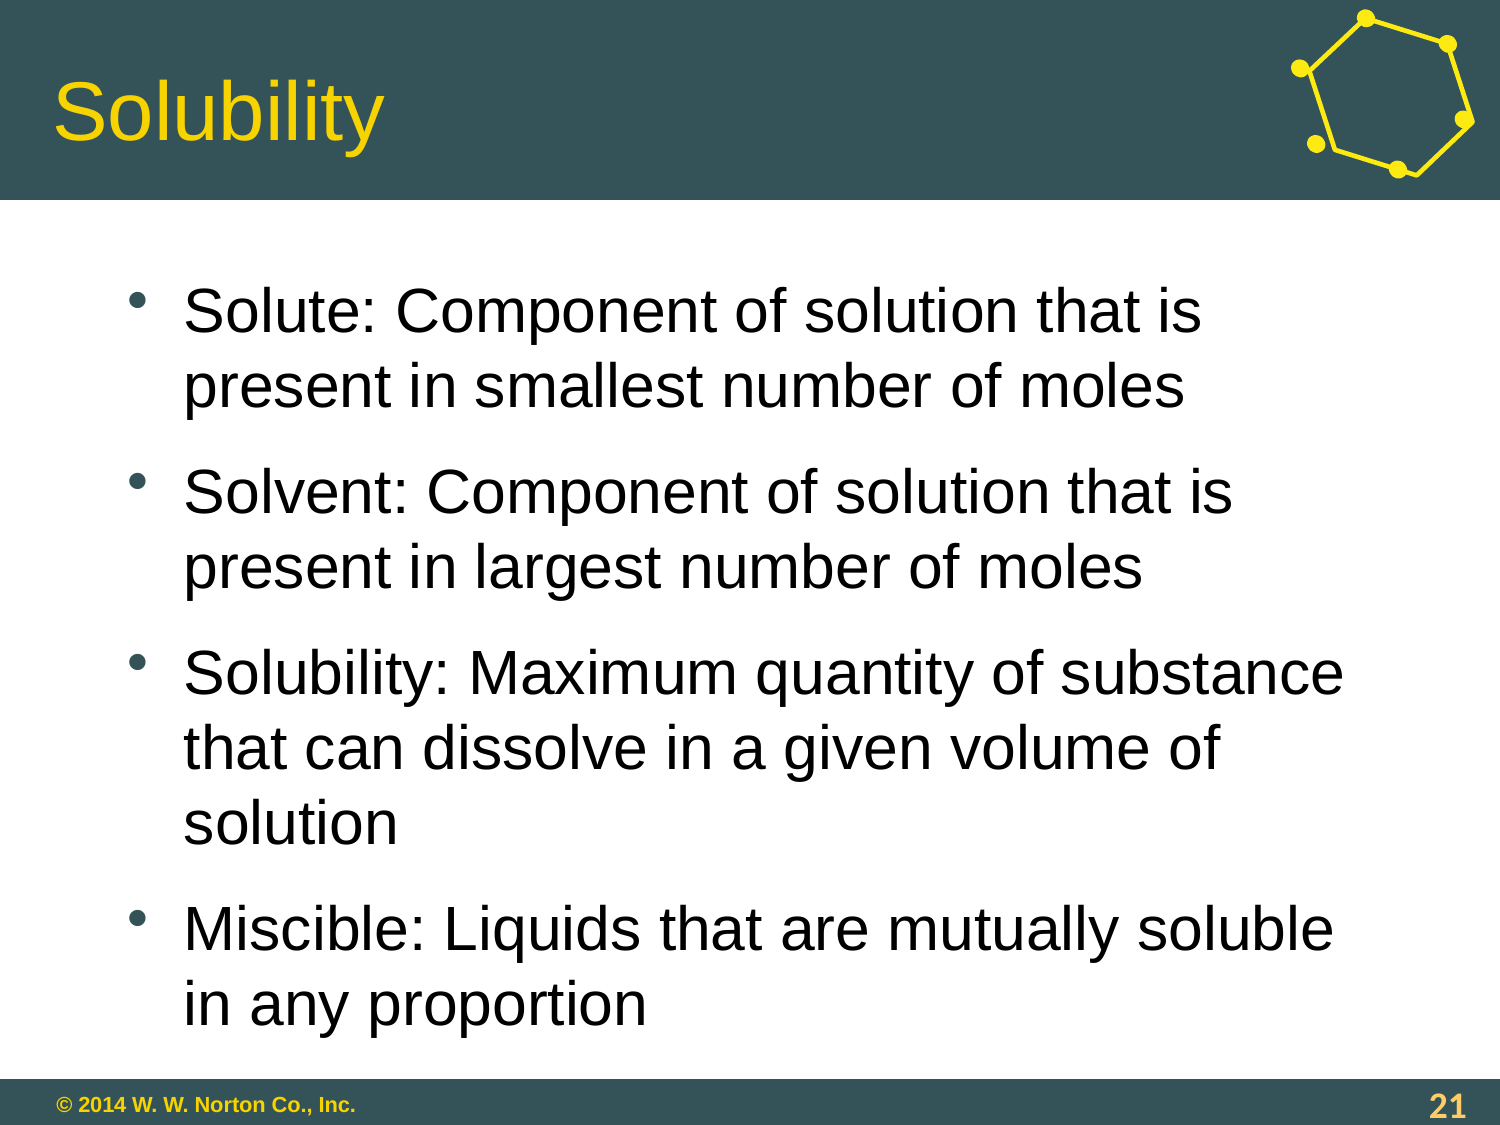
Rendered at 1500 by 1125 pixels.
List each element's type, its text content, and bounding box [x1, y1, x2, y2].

list Solute: Component of solution that is present in smallest number of moles Solvent: Component of solution that is present in largest number of moles Solubility: Maximum quantity of substance that can dissolve in a given volume of solution Miscible: Liquids that are mutually soluble in any proportion [112, 262, 1388, 1038]
title Solubility [37, 19, 1118, 195]
slide_number <number> [1412, 1081, 1482, 1125]
